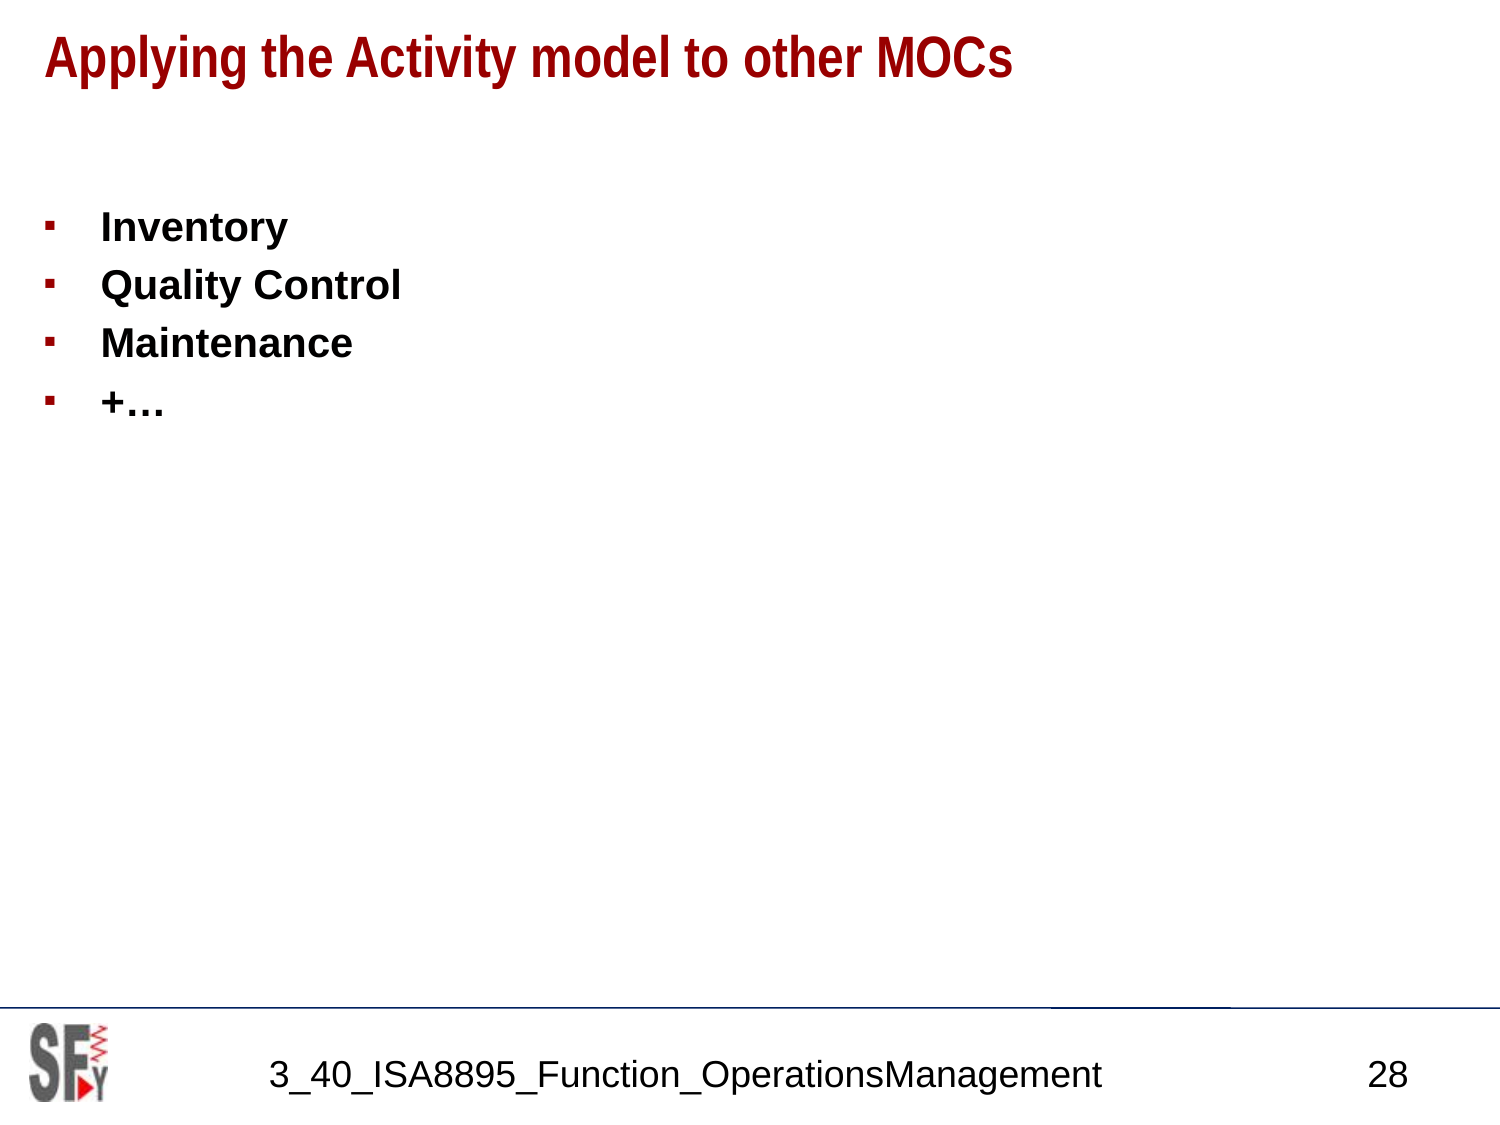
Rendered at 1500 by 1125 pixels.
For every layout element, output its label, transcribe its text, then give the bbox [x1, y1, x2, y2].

picture [29, 1023, 108, 1102]
title Applying the Activity model to other MOCs [29, 12, 1471, 138]
footer 3_40_ISA8895_Function_OperationsManagement [253, 1034, 1336, 1103]
list Inventory Quality Control Maintenance +… [29, 184, 1471, 988]
slide_number <numéro> [1352, 1034, 1490, 1103]
